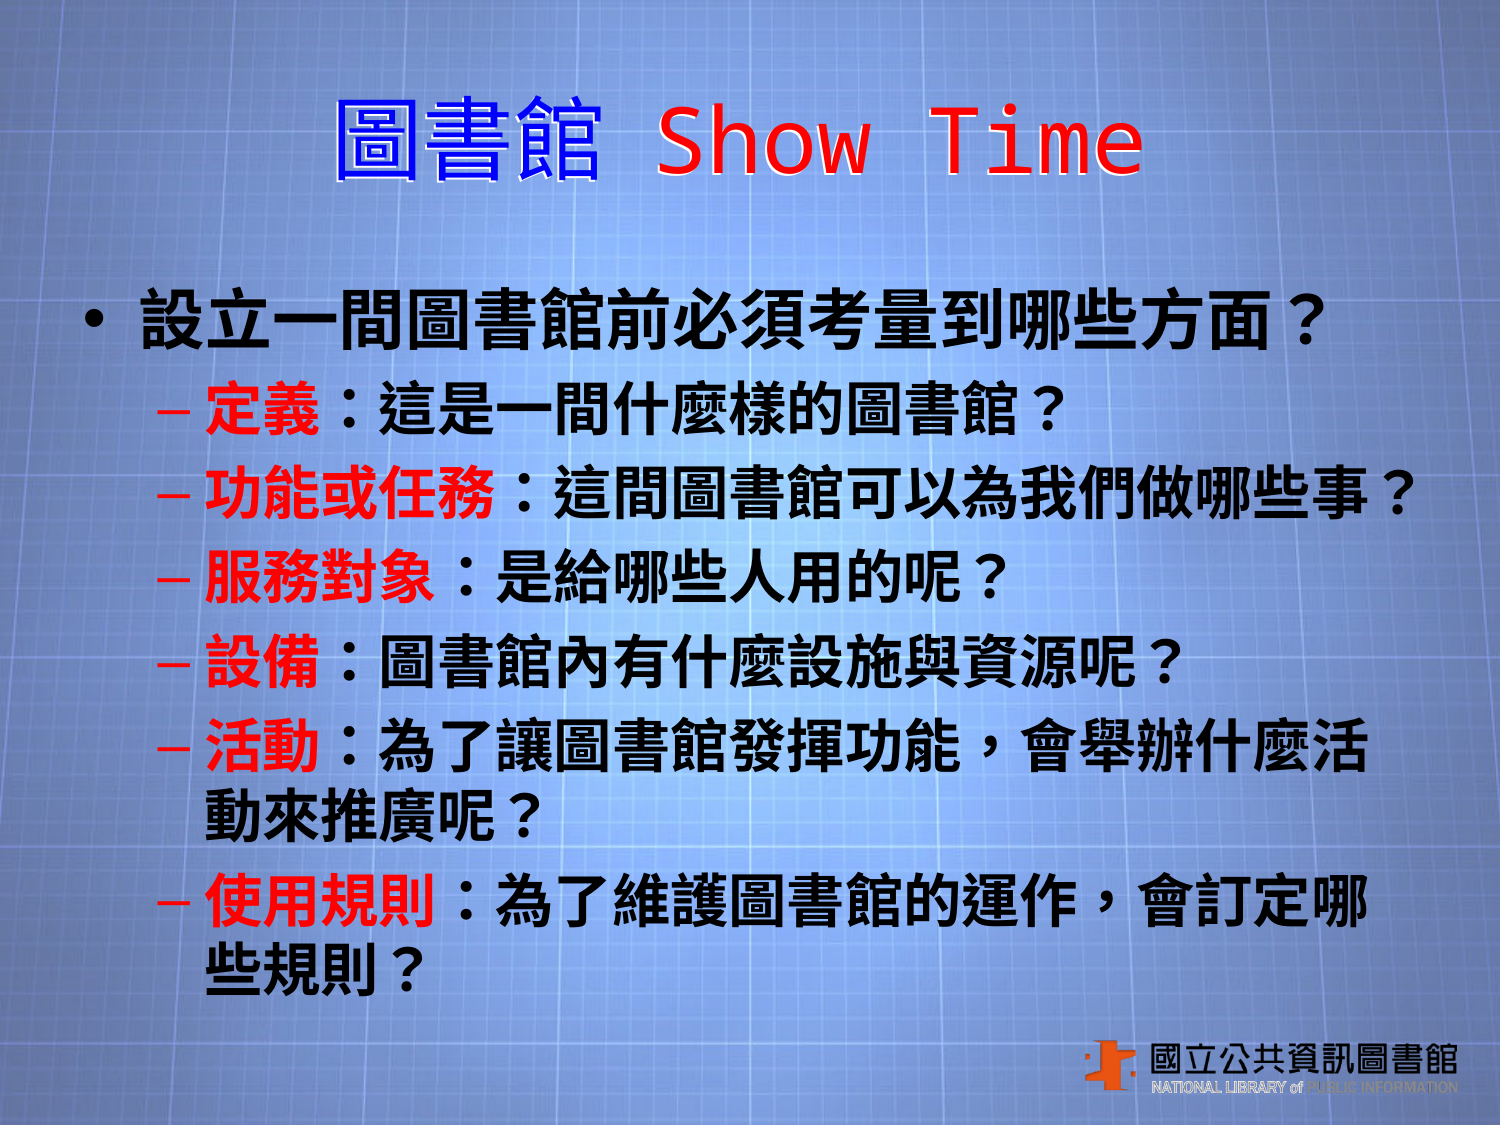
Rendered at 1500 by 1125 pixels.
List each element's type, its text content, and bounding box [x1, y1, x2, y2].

picture [0, 0, 1500, 1125]
text_box 圖書館 Show Time [76, 42, 1427, 231]
list 設立一間圖書館前必須考量到哪些方面？ 定義：這是一間什麼樣的圖書館？ 功能或任務：這間圖書館可以為我們做哪些事？ 服務對象：是給哪些人用的呢？ 設備：圖書館內有什麼設施與資源呢？ 活動：為了讓圖書館發揮功能，會舉辦什麼活動來推廣呢？ 使用規則：為了維護圖書館的運作，會訂定哪些規則？ [75, 262, 1426, 1125]
